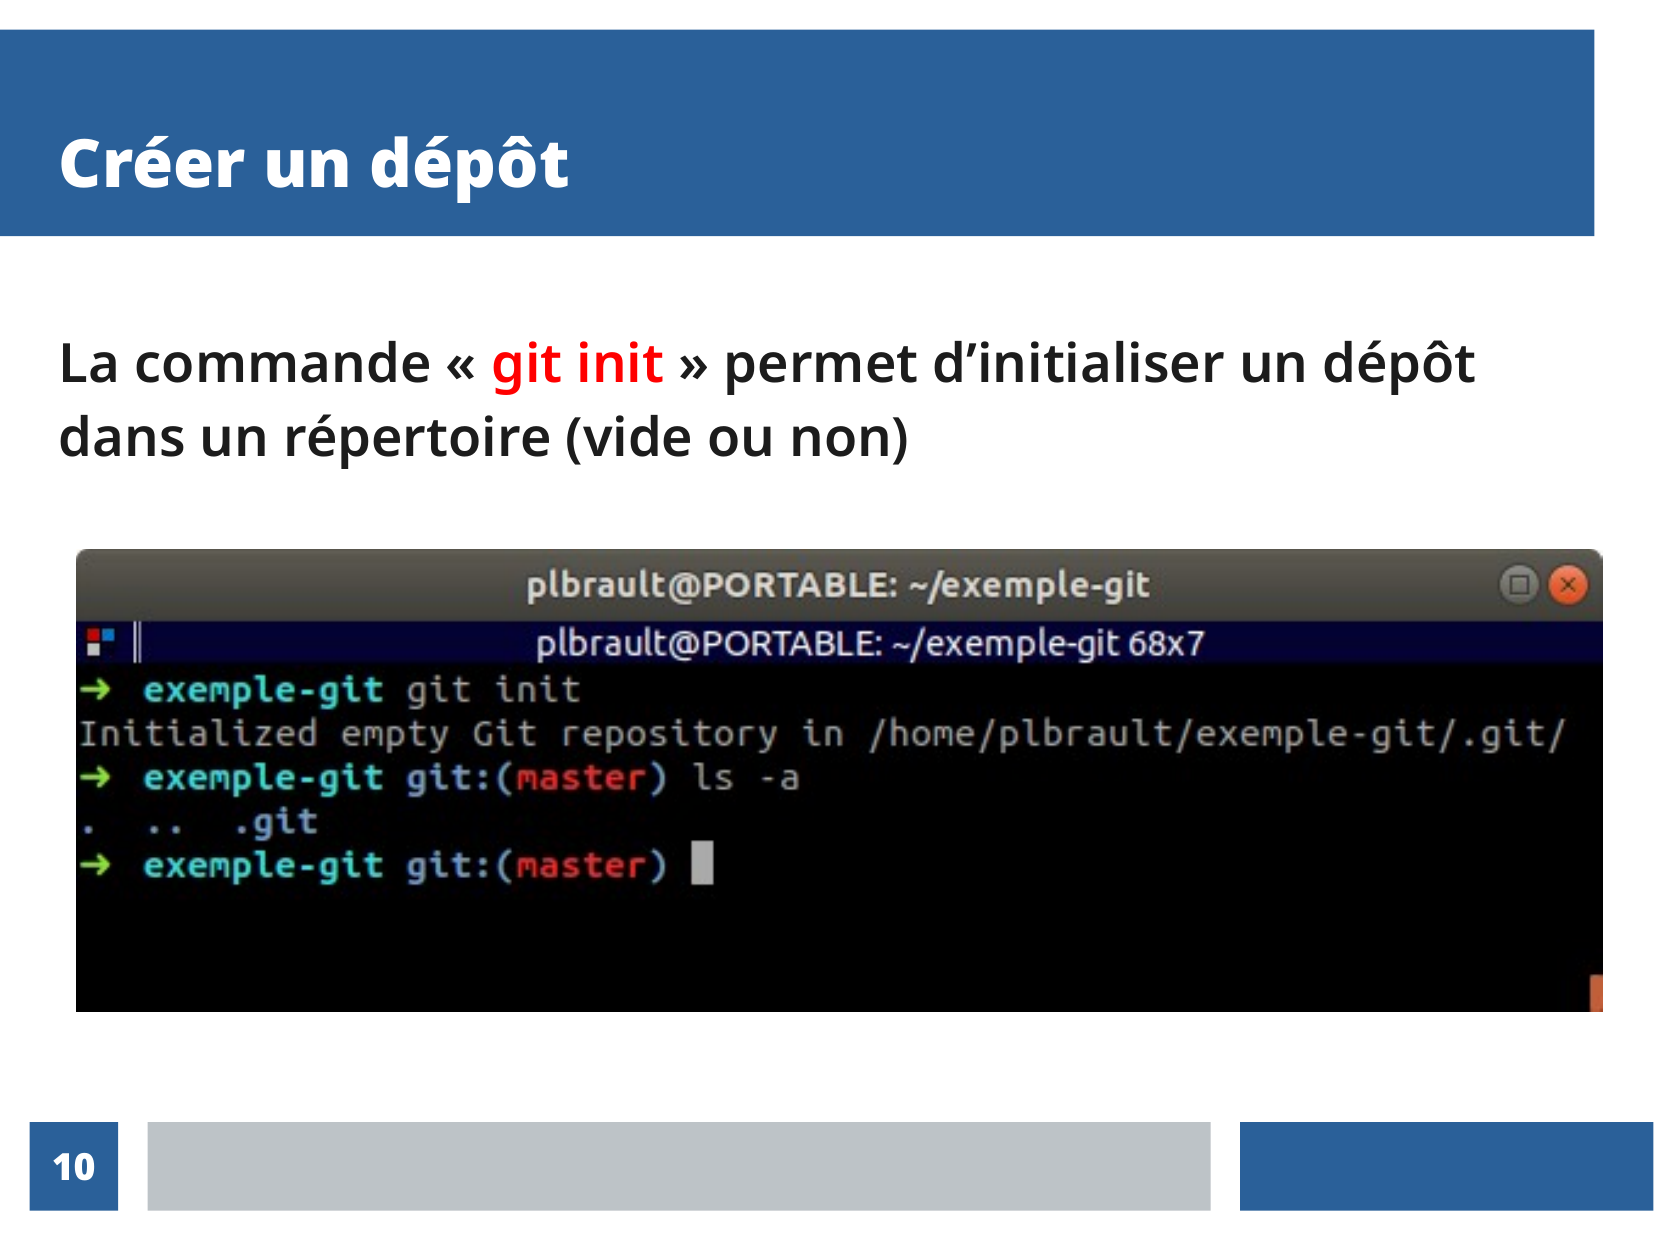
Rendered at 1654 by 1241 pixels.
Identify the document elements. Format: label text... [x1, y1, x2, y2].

title Créer un dépôt [59, 59, 1595, 207]
picture [76, 549, 1603, 1012]
list La commande « git init » permet d’initialiser un dépôt dans un répertoire (vide ou non) [59, 324, 1565, 497]
